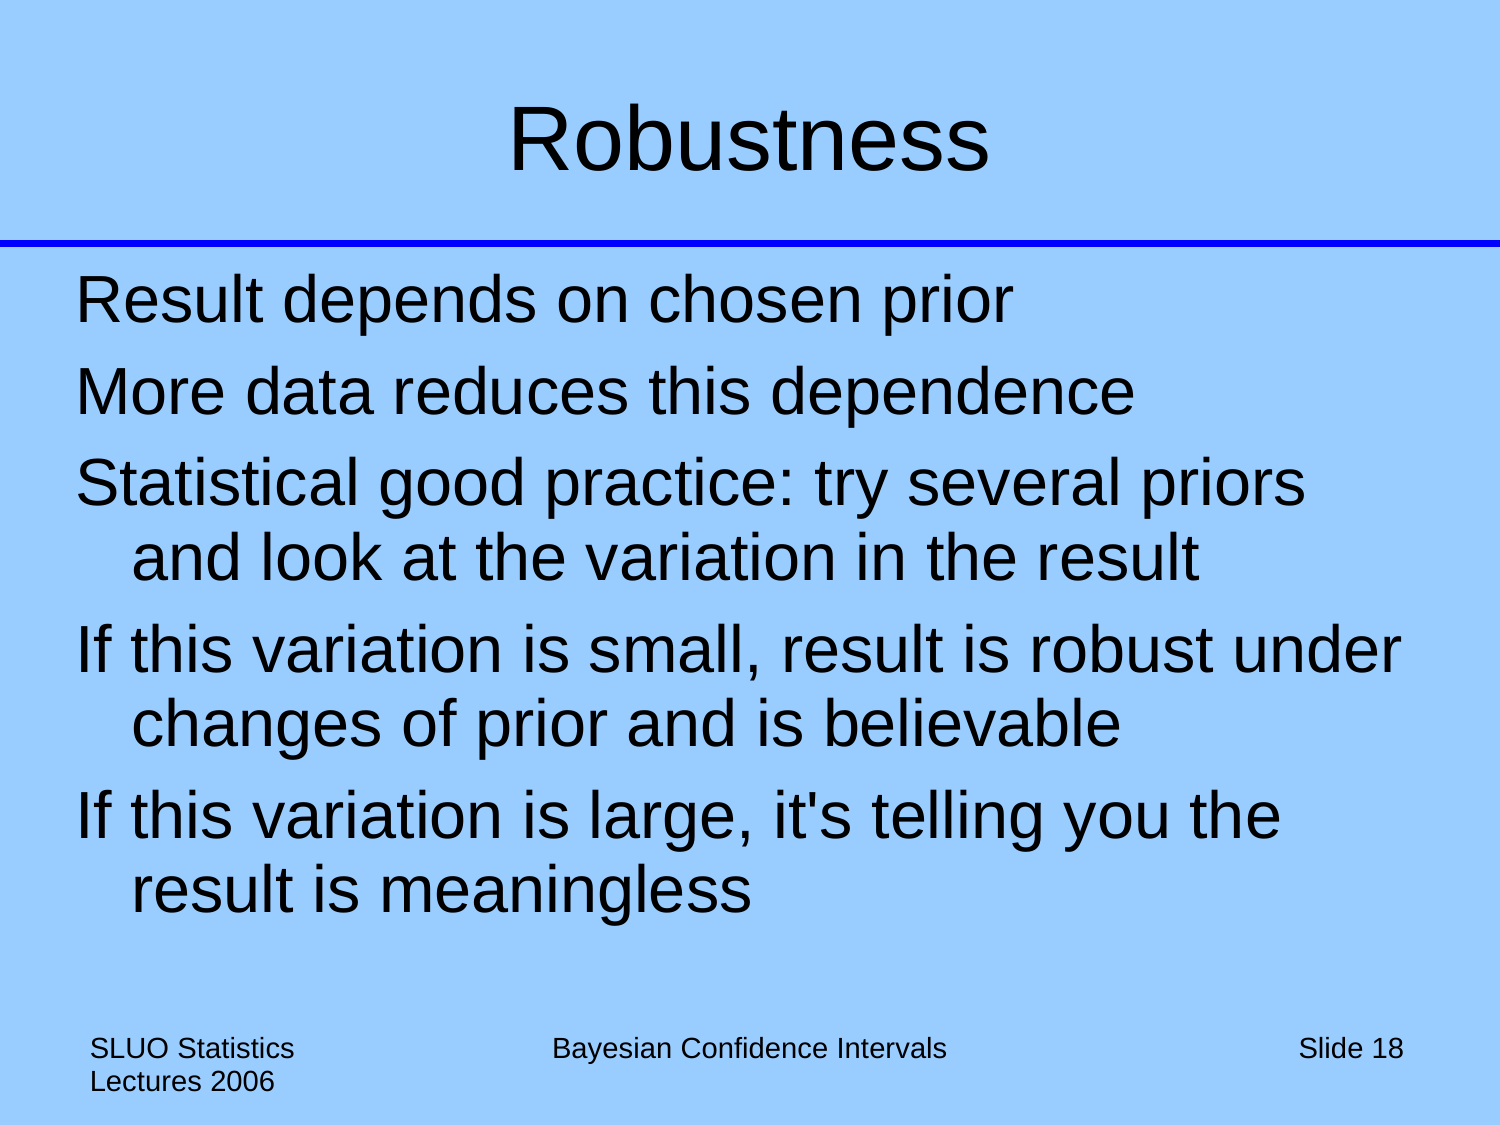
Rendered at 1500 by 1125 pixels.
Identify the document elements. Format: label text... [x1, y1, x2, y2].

list Result depends on chosen prior More data reduces this dependence Statistical good practice: try several priors and look at the variation in the result If this variation is small, result is robust under changes of prior and is believable If this variation is large, it's telling you the result is meaningless [75, 262, 1426, 1006]
title Robustness [75, 45, 1426, 233]
